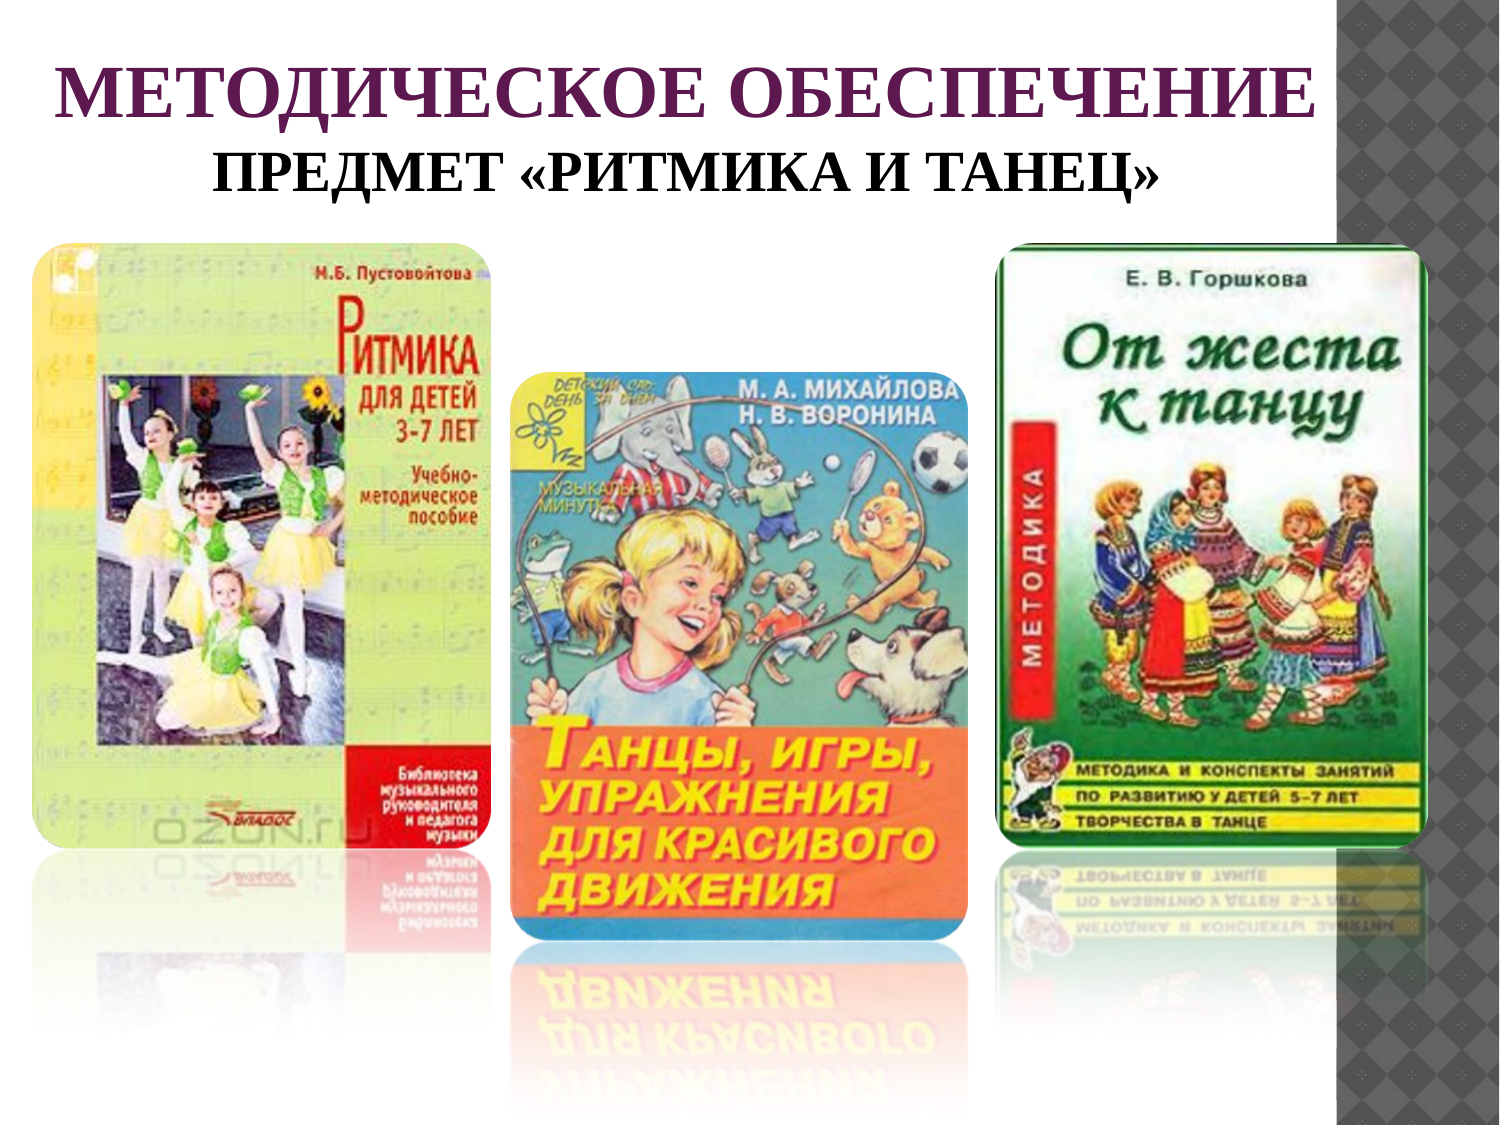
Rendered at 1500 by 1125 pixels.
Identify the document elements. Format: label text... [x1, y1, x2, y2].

picture [507, 372, 971, 1125]
picture [992, 0, 1500, 1125]
title МЕТОДИЧЕСКОЕ ОБЕСПЕЧЕНИЕ ПРЕДМЕТ «РИТМИКА И ТАНЕЦ» [39, 35, 1335, 223]
picture [29, 243, 494, 1125]
